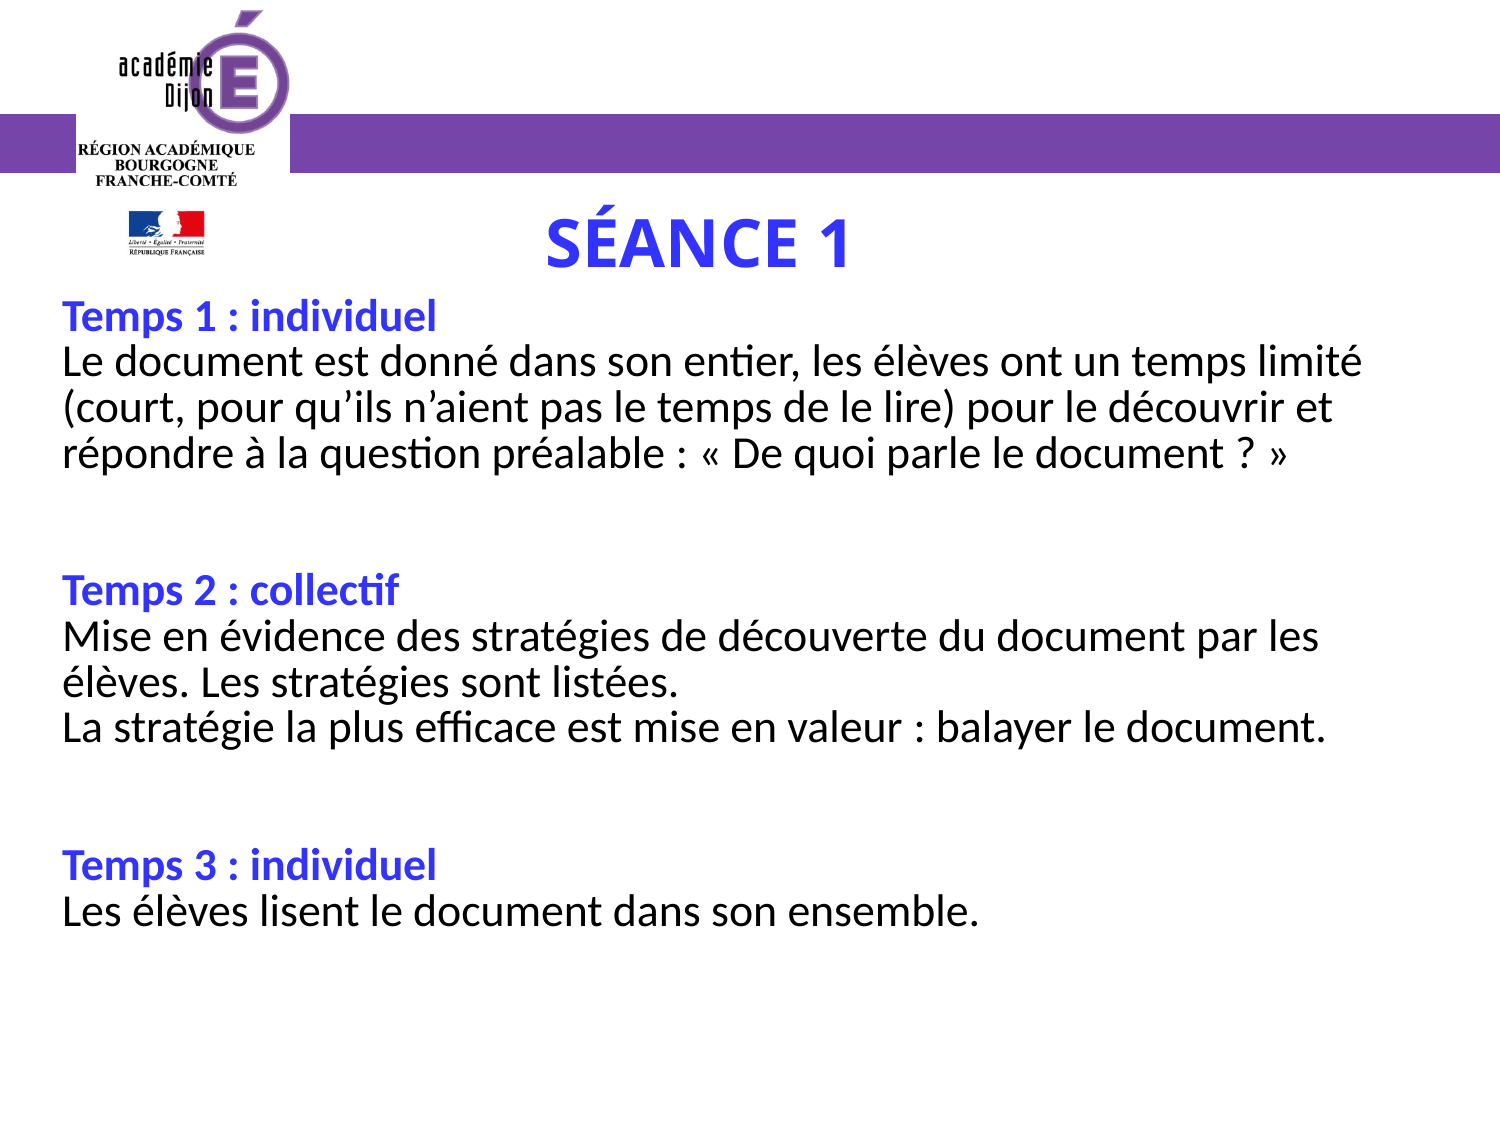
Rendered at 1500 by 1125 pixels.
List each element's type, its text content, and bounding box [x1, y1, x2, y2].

text_box Temps 1 : individuel Le document est donné dans son entier, les élèves ont un temps limité (court, pour qu’ils n’aient pas le temps de le lire) pour le découvrir et répondre à la question préalable : « De quoi parle le document ? » Temps 2 : collectif Mise en évidence des stratégies de découverte du document par les élèves. Les stratégies sont listées. La stratégie la plus efficace est mise en valeur : balayer le document. Temps 3 : individuel Les élèves lisent le document dans son ensemble. [47, 289, 1441, 1085]
picture [76, 8, 290, 256]
text_box SÉANCE 1 [513, 188, 1176, 286]
